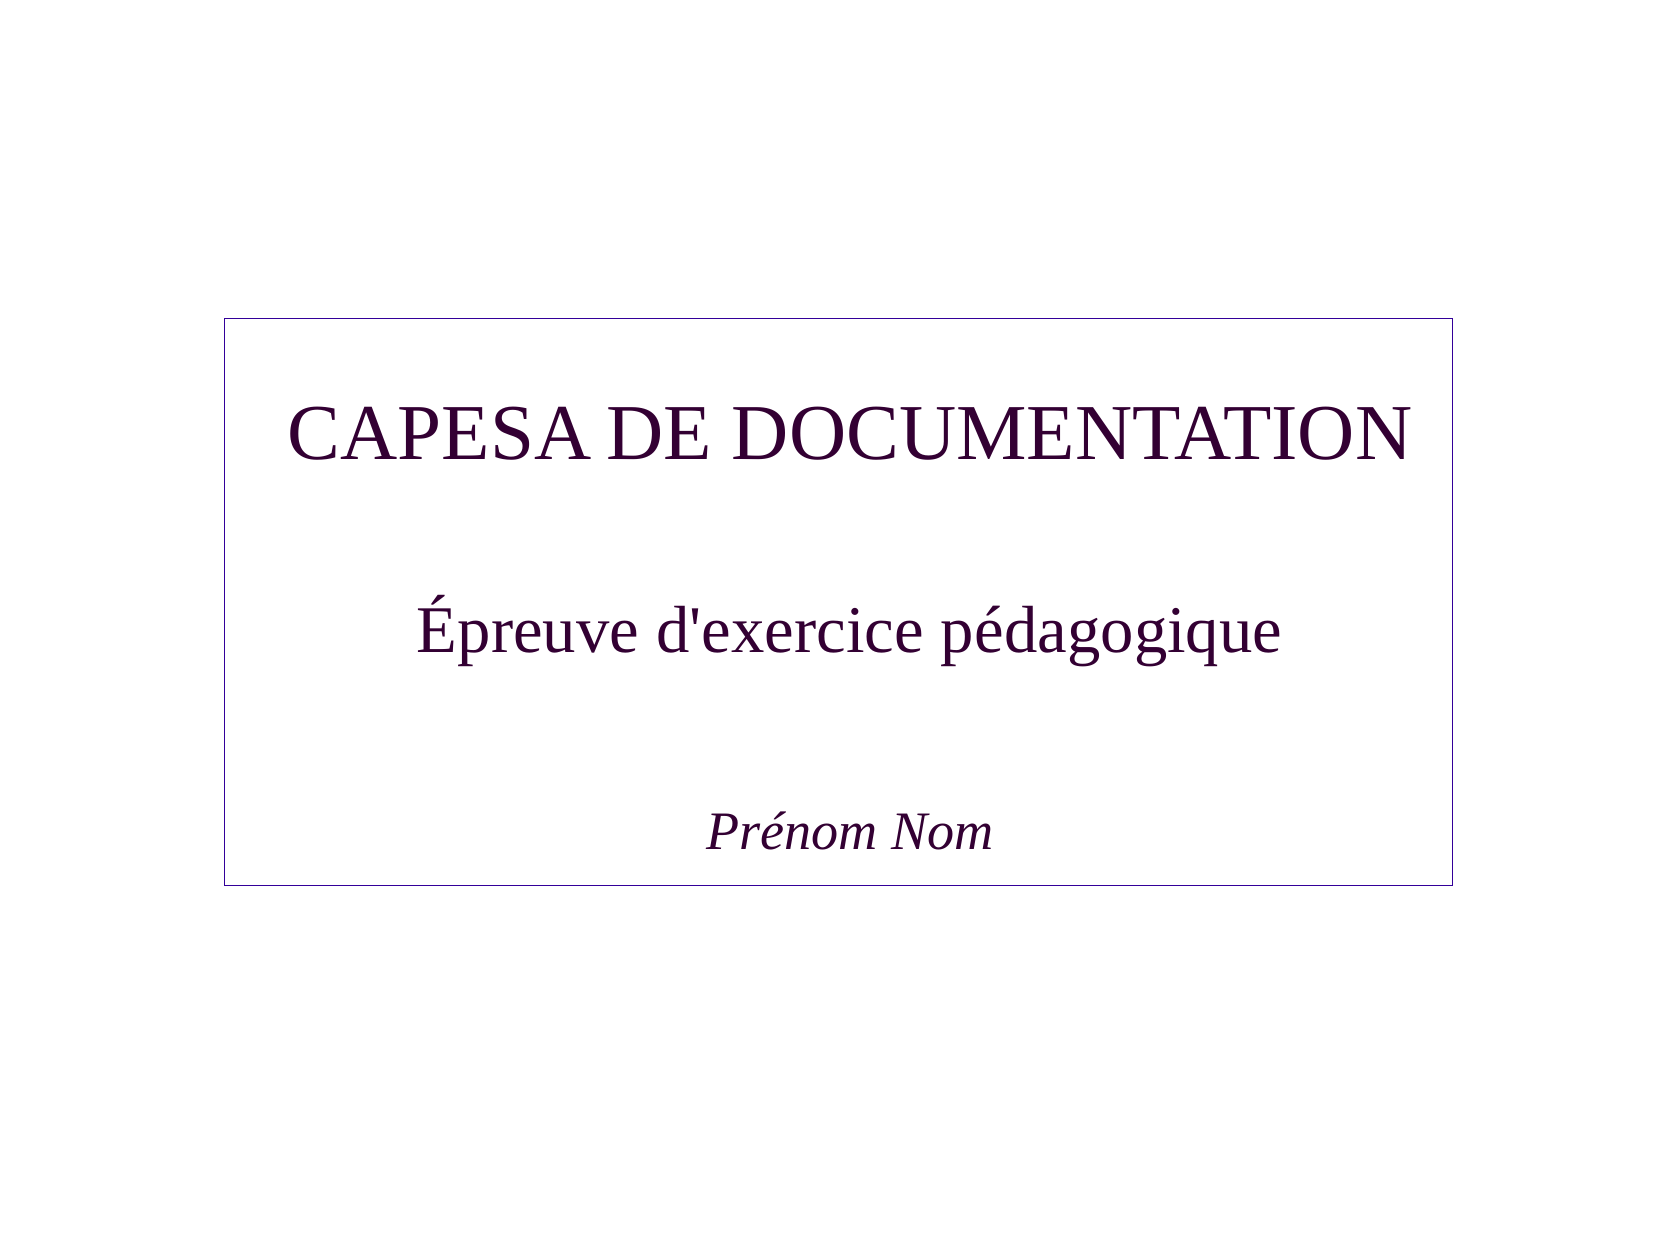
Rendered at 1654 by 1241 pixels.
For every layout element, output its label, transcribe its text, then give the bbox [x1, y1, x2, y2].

text_box [224, 319, 1453, 380]
title CAPESA DE DOCUMENTATION Épreuve d'exercice pédagogique Prénom Nom [106, 380, 1595, 934]
